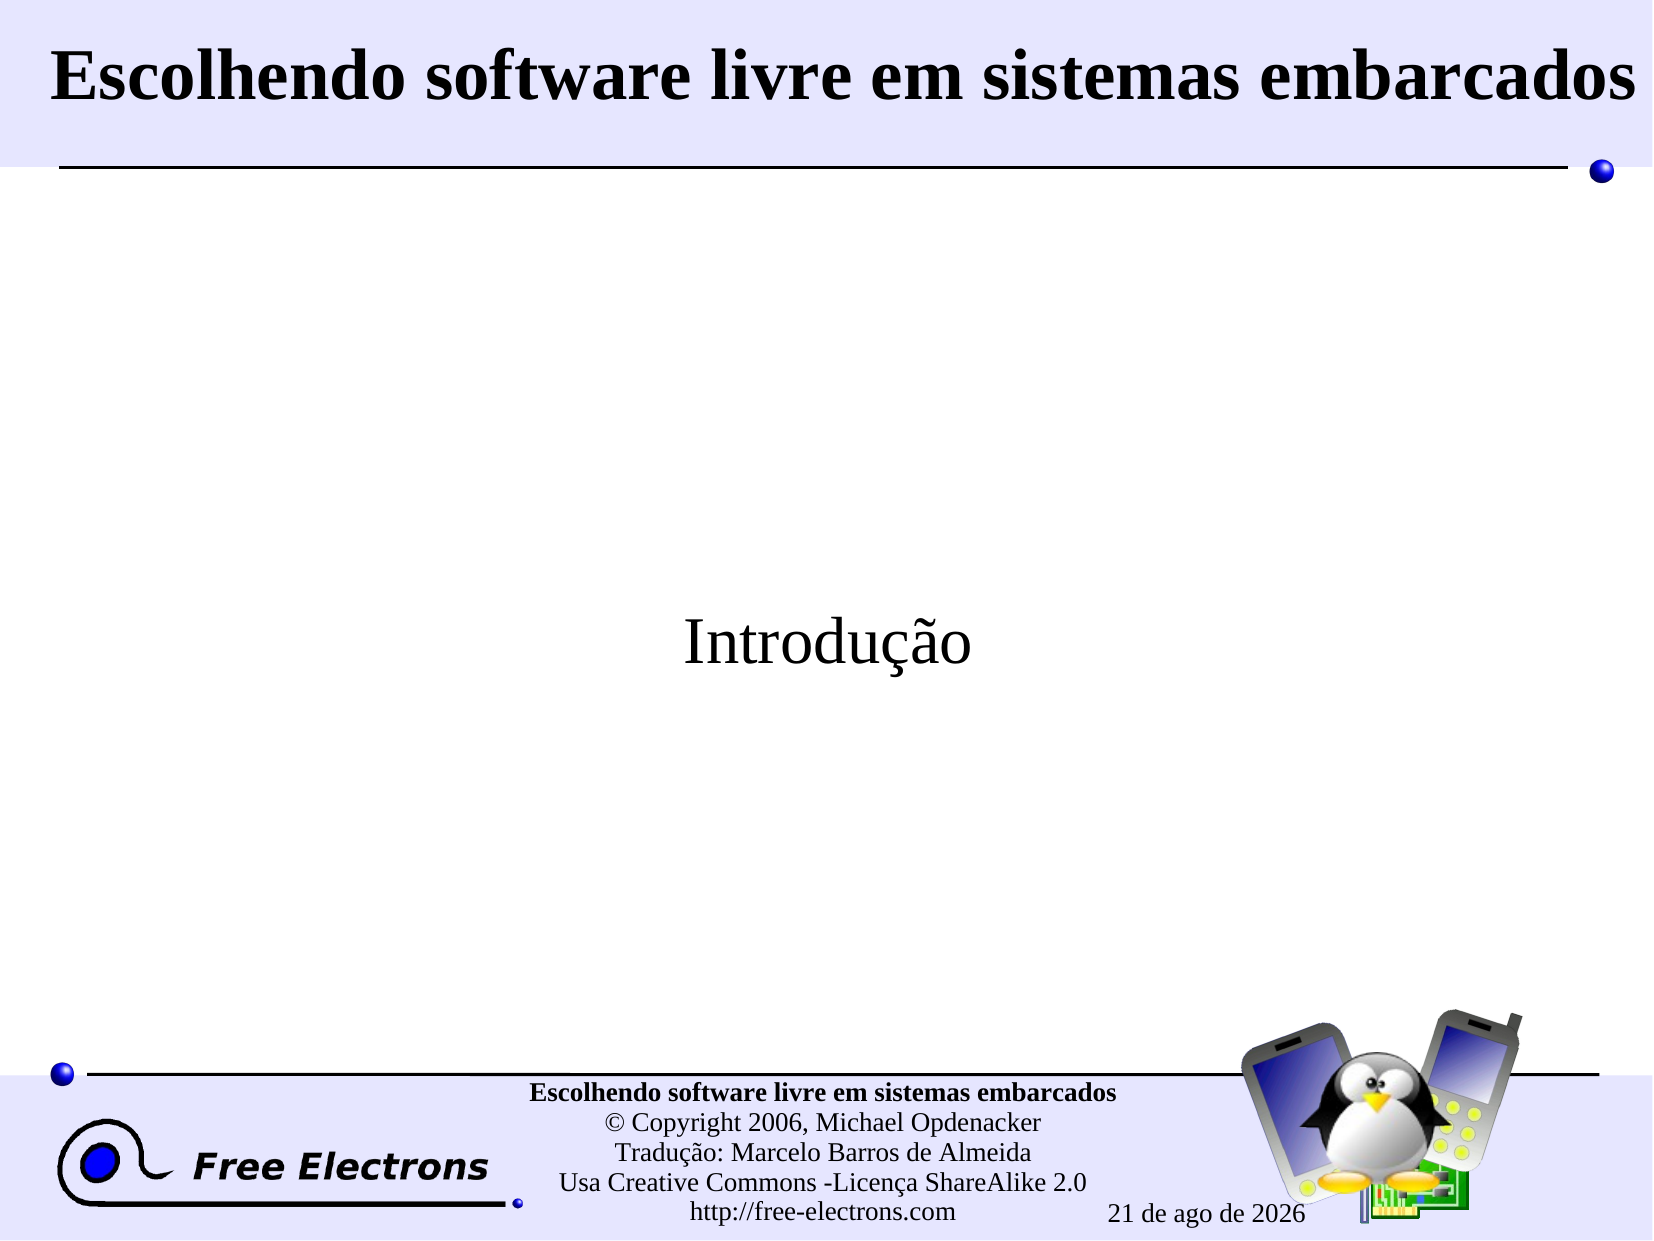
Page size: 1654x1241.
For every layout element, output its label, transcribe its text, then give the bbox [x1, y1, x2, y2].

picture [50, 1108, 527, 1216]
subtitle Introdução [105, 216, 1518, 1067]
title Escolhendo software livre em sistemas embarcados [0, 18, 1653, 132]
picture [1231, 1008, 1537, 1241]
